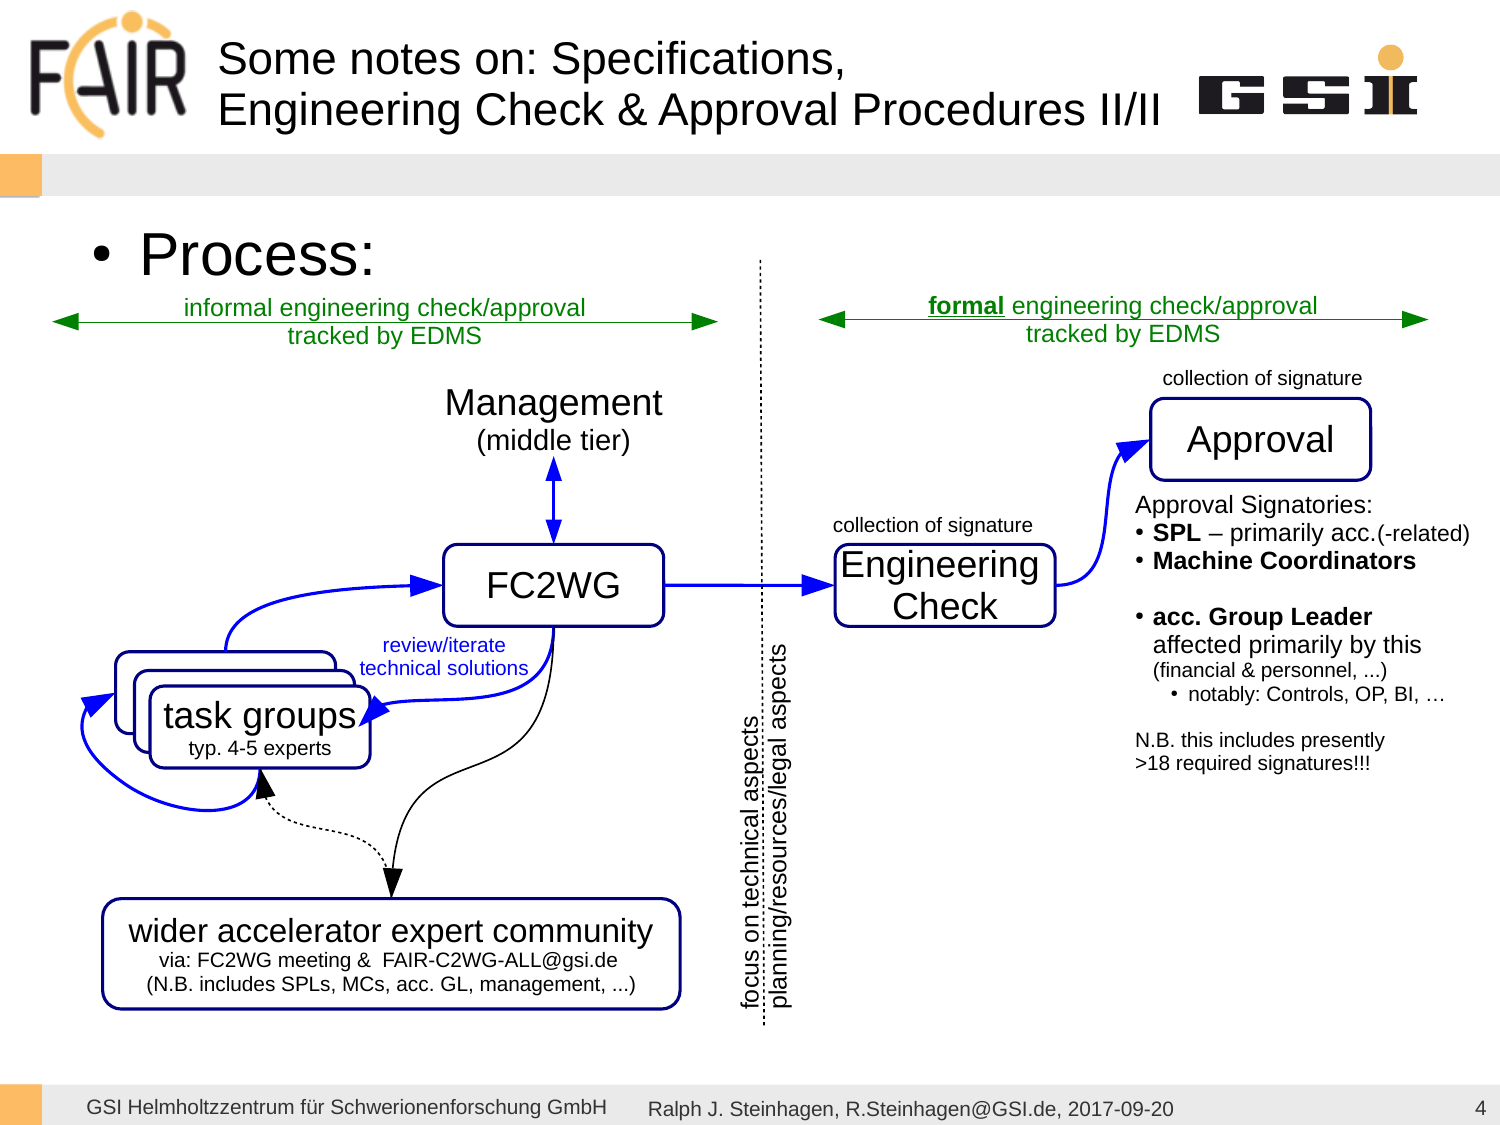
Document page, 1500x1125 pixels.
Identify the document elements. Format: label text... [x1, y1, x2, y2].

picture [1197, 42, 1419, 117]
picture [30, 9, 187, 141]
text_box Engineering Check [835, 544, 1056, 627]
text_box [115, 651, 344, 753]
text_box task groups typ. 4-5 experts [150, 686, 371, 768]
list Process: [75, 220, 1425, 289]
text_box FC2WG [443, 544, 664, 627]
text_box collection of signature [807, 505, 1059, 544]
text_box review/iterate technical solutions [344, 626, 544, 688]
title Some notes on: Specifications, Engineering Check & Approval Procedures II/II [217, 7, 1195, 161]
text_box Management (middle tier) [443, 382, 664, 457]
text_box collection of signature [1127, 359, 1398, 398]
text_box Approval Signatories: SPL – primarily acc.(-related) Machine Coordinators acc. Group Leader affected primarily by this (financial & personnel, ...) notably: Controls, OP, BI, … N.B. this includes presently >18 required signatures!!! [1120, 483, 1489, 781]
text_box Approval [1150, 398, 1371, 481]
text_box wider accelerator expert community via: FC2WG meeting & FAIR-C2WG-ALL‎@gsi.de (N.B. includes SPLs, MCs, acc. GL, management, ...) [102, 898, 681, 1010]
